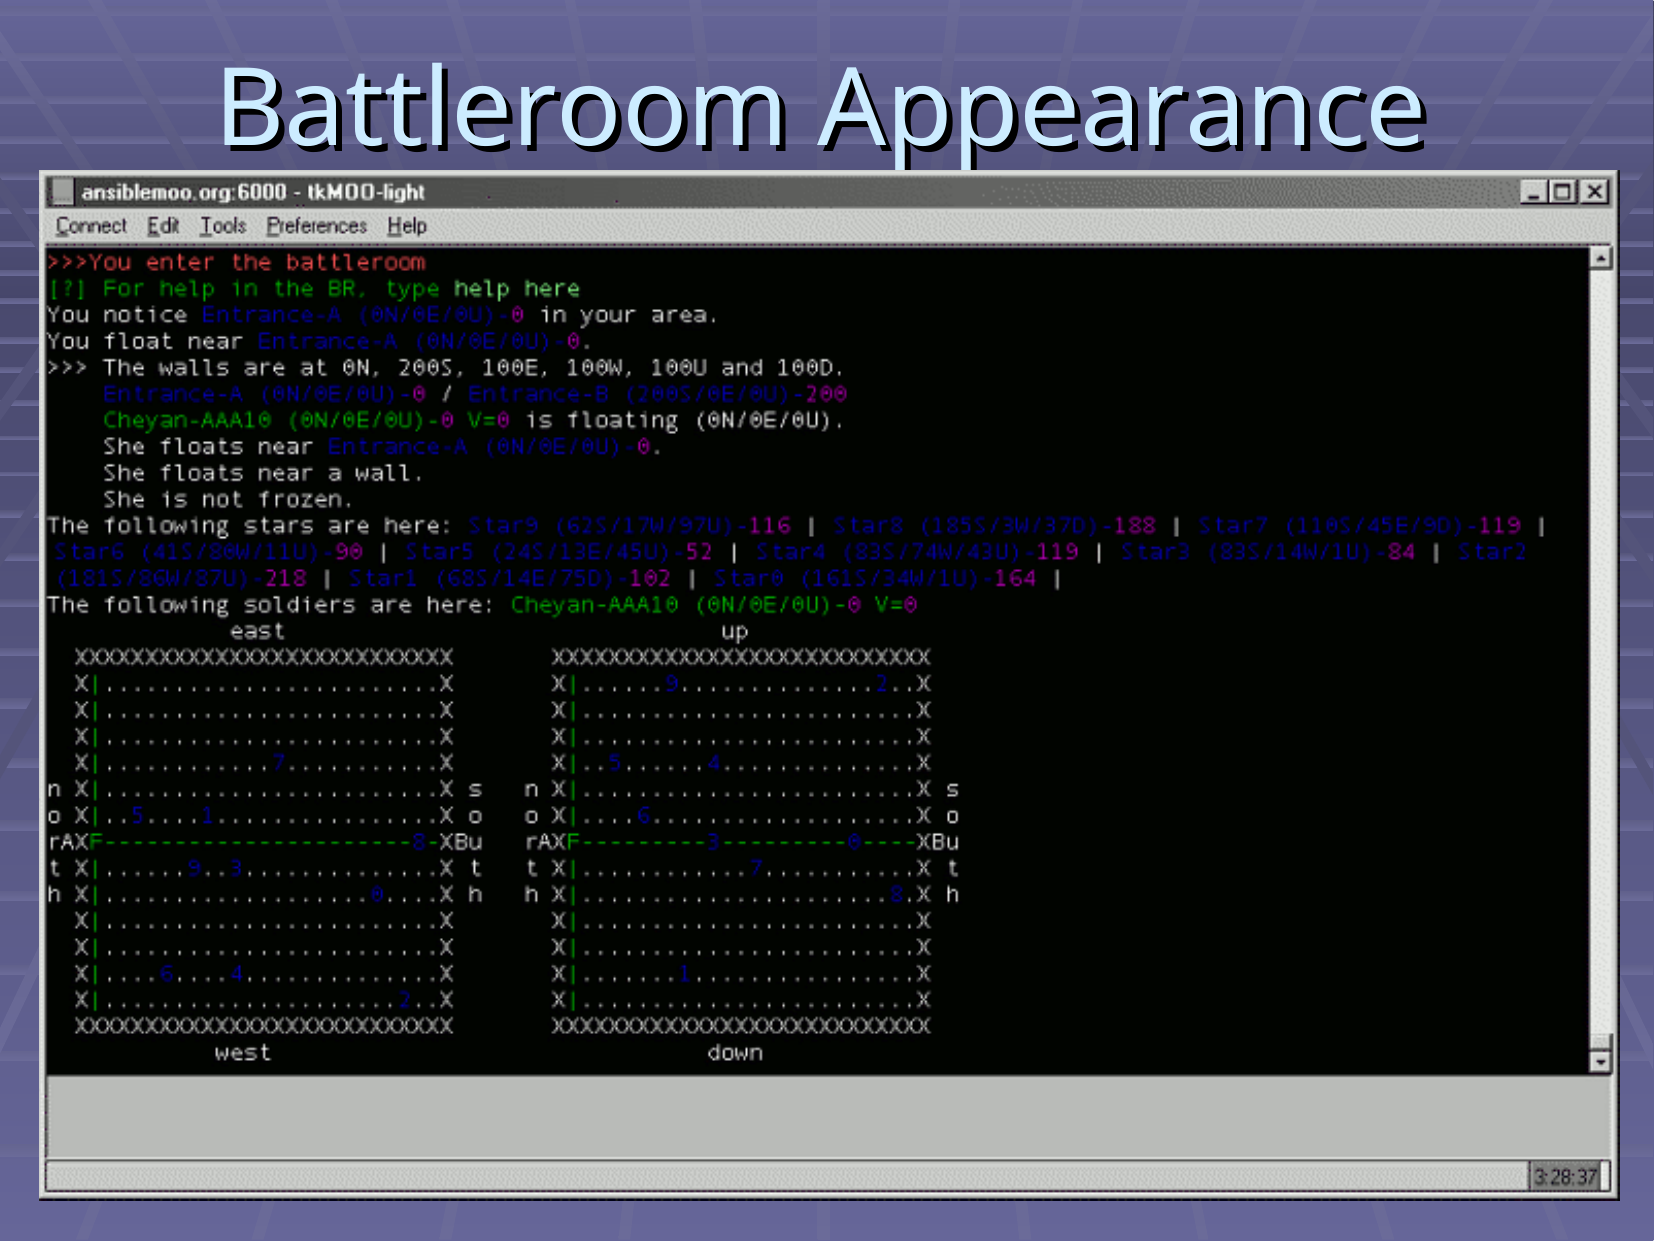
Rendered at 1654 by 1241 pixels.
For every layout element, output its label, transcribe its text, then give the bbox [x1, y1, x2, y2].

title Battleroom Appearance [76, 0, 1565, 170]
picture [39, 170, 1620, 1201]
